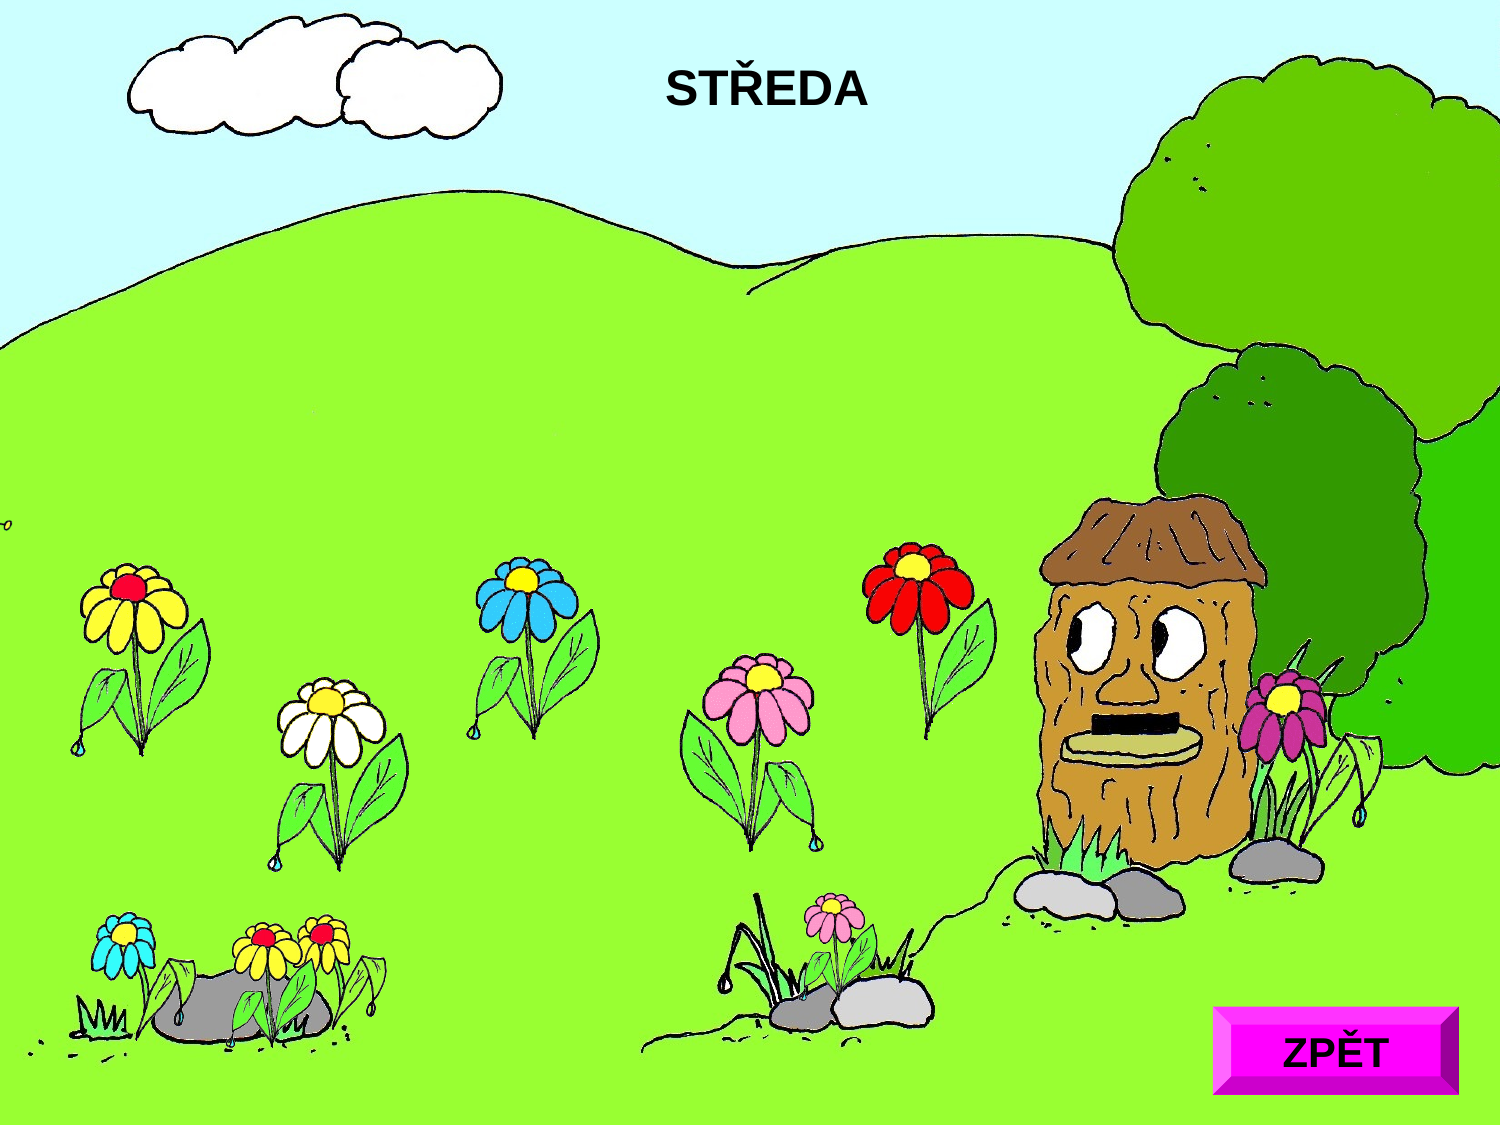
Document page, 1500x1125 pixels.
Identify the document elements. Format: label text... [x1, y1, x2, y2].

text_box STŘEDA [573, 47, 961, 124]
picture [0, 0, 1500, 1125]
text_box ZPĚT [1232, 1025, 1440, 1076]
